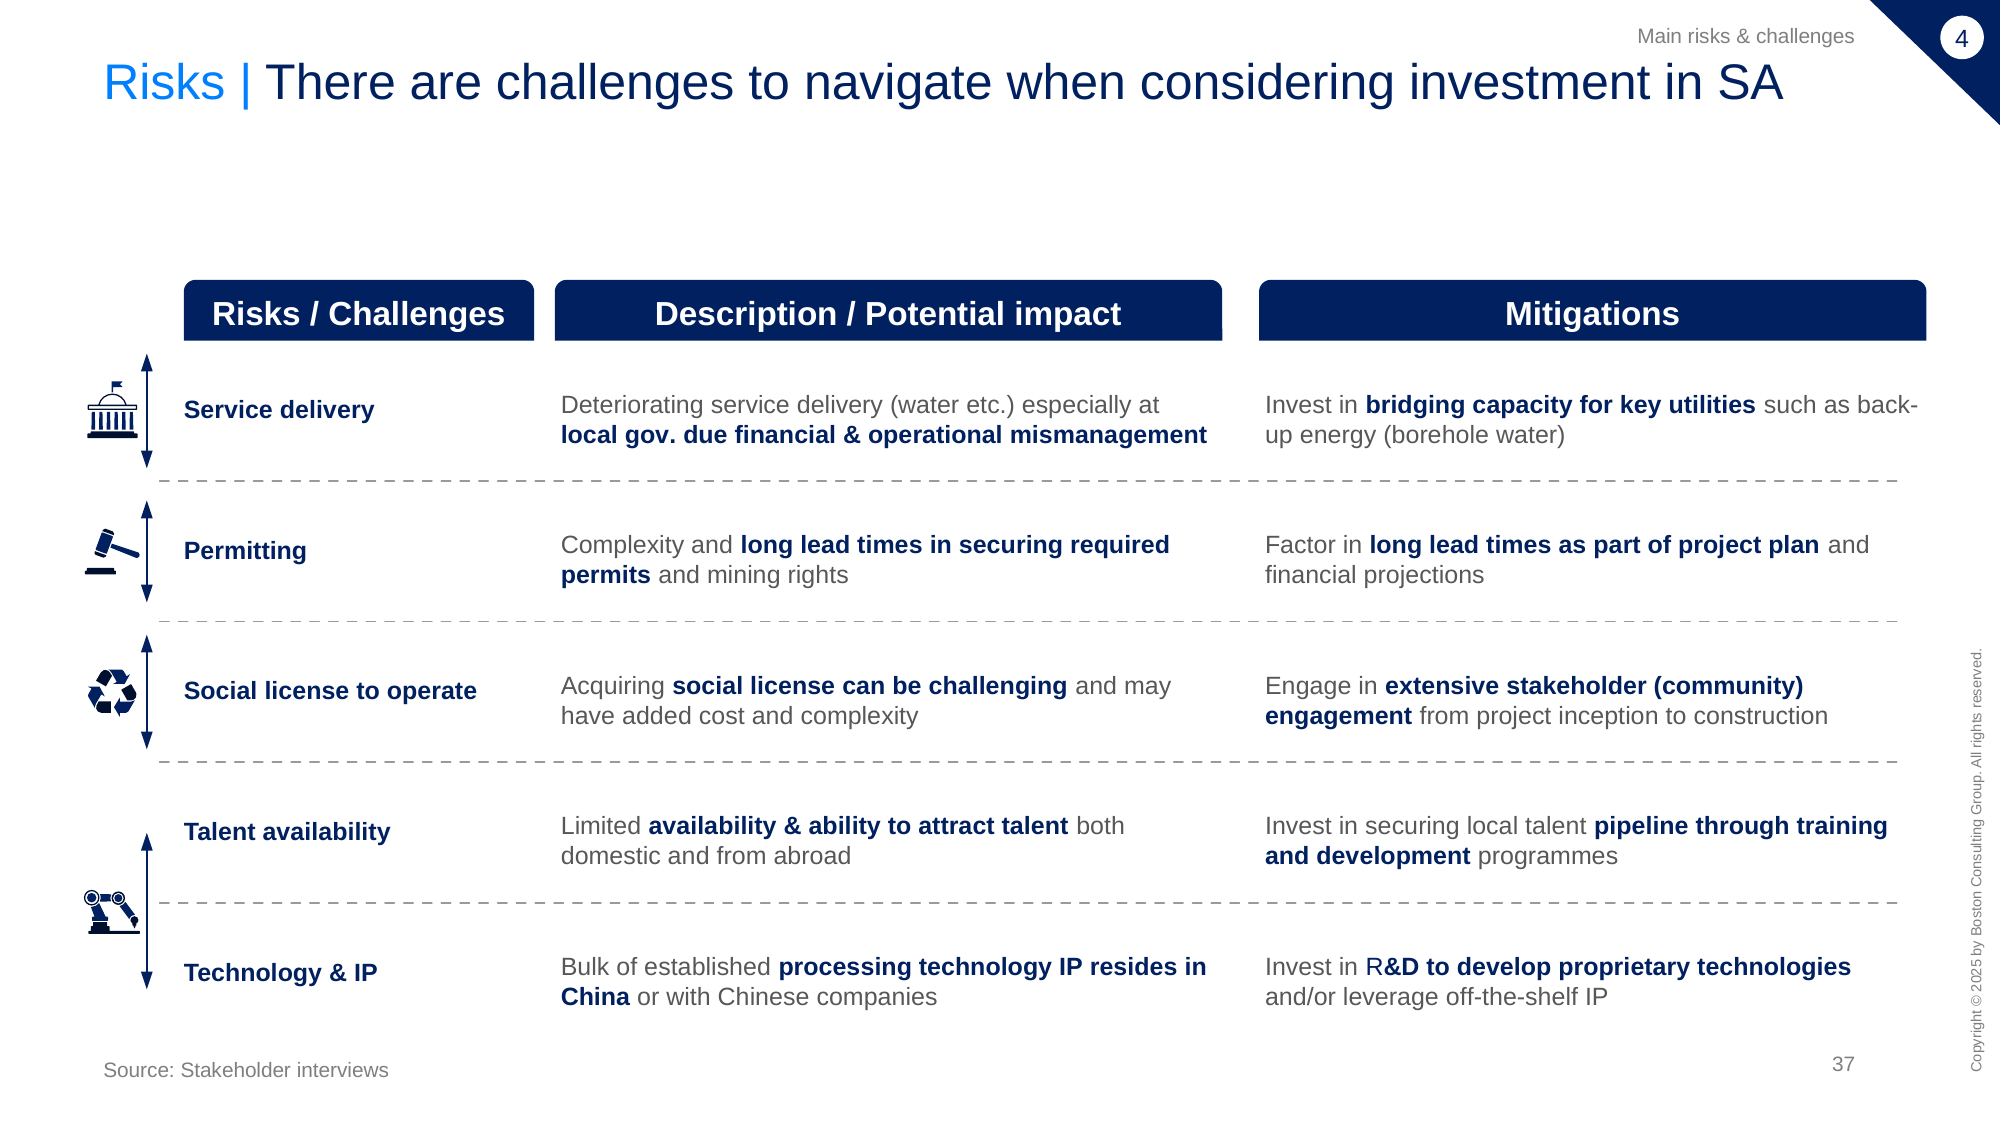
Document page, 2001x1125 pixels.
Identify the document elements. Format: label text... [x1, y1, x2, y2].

text_box [94, 528, 140, 559]
text_box [114, 411, 119, 430]
text_box Risks / Challenges [183, 279, 535, 341]
text_box Invest in bridging capacity for key utilities such as back-up energy (borehole water) [1259, 373, 1926, 449]
text_box Social license to operate [183, 672, 535, 712]
text_box [83, 889, 139, 929]
text_box [129, 411, 134, 430]
text_box Invest in R&D to develop proprietary technologies and/or leverage off-the-shelf IP [1259, 935, 1926, 1011]
text_box Bulk of established processing technology IP resides in China or with Chinese companies [555, 935, 1222, 1011]
text_box Main risks & challenges [1637, 14, 1876, 56]
text_box [96, 669, 130, 687]
text_box [121, 411, 126, 430]
text_box Invest in securing local talent pipeline through training and development programmes [1259, 795, 1926, 870]
text_box [1869, 0, 2000, 126]
text_box Complexity and long lead times in securing required permits and mining rights [555, 514, 1222, 589]
text_box Engage in extensive stakeholder (community) engagement from project inception to construction [1259, 654, 1926, 730]
text_box Acquiring social license can be challenging and may have added cost and complexity [555, 654, 1222, 730]
text_box Description / Potential impact [554, 279, 1223, 341]
title Risks | There are challenges to navigate when considering investment in SA [103, 55, 1897, 111]
text_box [114, 684, 137, 717]
text_box [91, 411, 96, 430]
text_box Permitting [183, 532, 535, 571]
text_box [106, 411, 111, 430]
text_box Factor in long lead times as part of project plan and financial projections [1259, 514, 1926, 589]
text_box Service delivery [183, 391, 535, 431]
text_box [88, 686, 111, 713]
text_box Mitigations [1259, 279, 1927, 341]
text_box [87, 381, 138, 410]
text_box 4 [1940, 15, 1984, 60]
text_box [98, 411, 103, 430]
text_box [84, 567, 116, 575]
text_box Limited availability & ability to attract talent both domestic and from abroad [555, 795, 1222, 870]
text_box [87, 431, 138, 439]
text_box Source: Stakeholder interviews [103, 1059, 1585, 1082]
text_box Talent availability [183, 813, 535, 852]
text_box Technology & IP [183, 953, 535, 993]
text_box Deteriorating service delivery (water etc.) especially at local gov. due financial & operational mismanagement [555, 373, 1222, 449]
text_box [88, 922, 140, 934]
